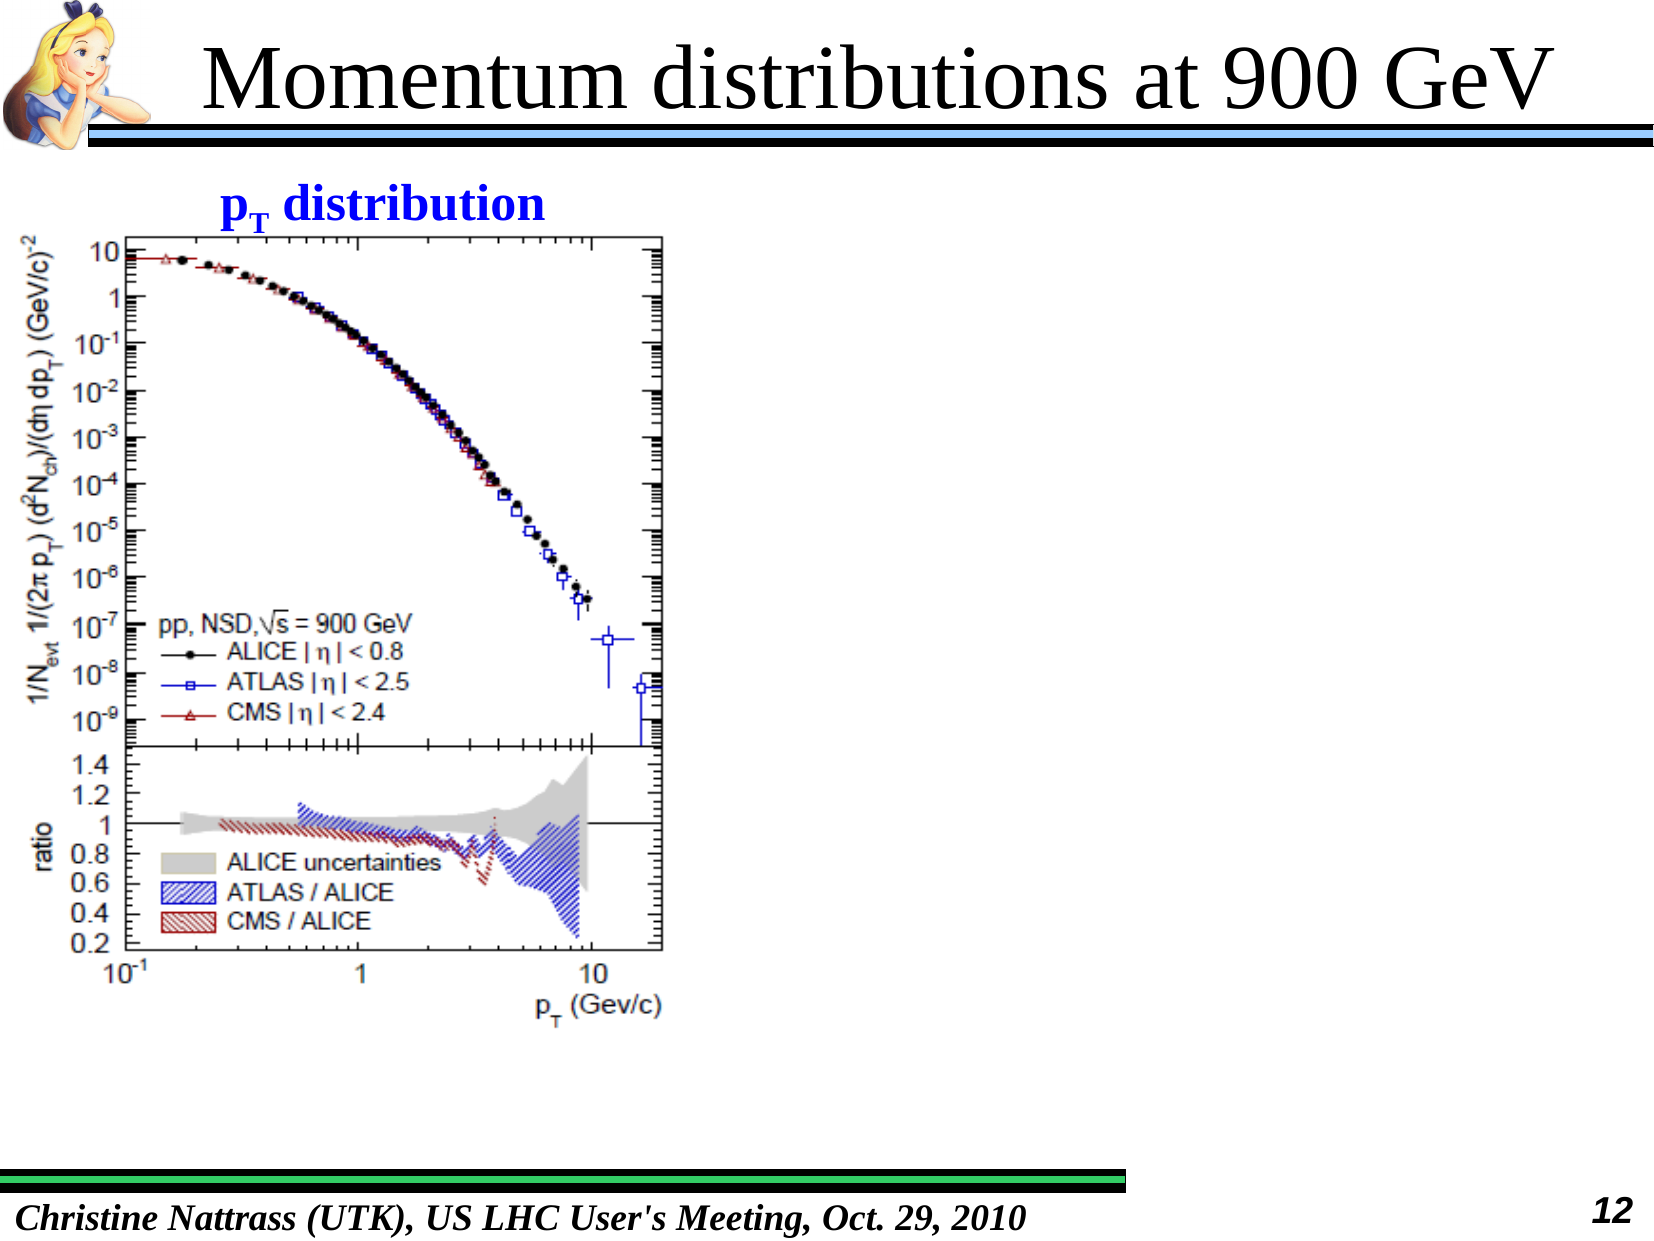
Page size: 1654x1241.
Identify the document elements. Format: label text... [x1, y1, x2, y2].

text_box pT distribution [205, 161, 562, 242]
picture [3, 0, 151, 150]
picture [17, 230, 671, 1030]
title Momentum distributions at 900 GeV [135, 15, 1624, 139]
text_box 12 [1572, 1182, 1648, 1240]
